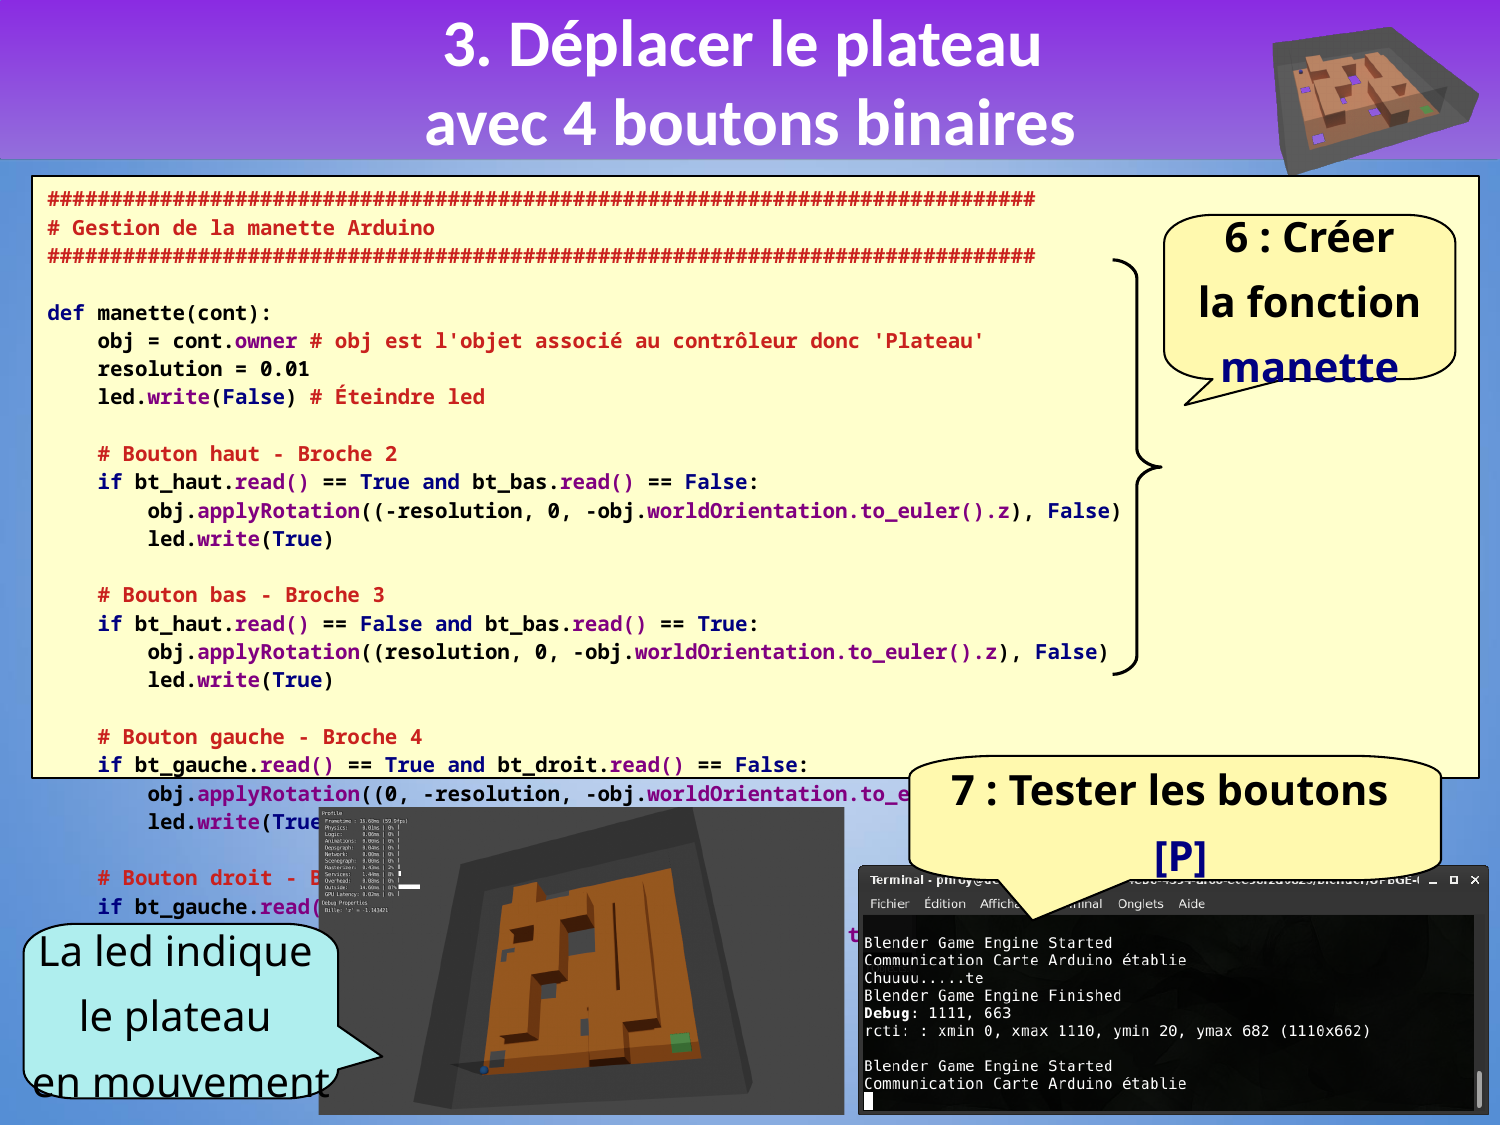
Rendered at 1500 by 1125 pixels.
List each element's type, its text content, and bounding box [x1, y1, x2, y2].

text_box La led indique le plateau en mouvement [23, 923, 383, 1099]
text_box 6 : Créer la fonction manette [1164, 214, 1456, 406]
picture [0, 27, 1500, 1125]
text_box 3. Déplacer le plateau avec 4 boutons binaires [0, 0, 1500, 159]
text_box ############################################################################### # Gestion de la manette Arduino ############################################################################### def manette(cont): obj = cont.owner # obj est l'objet associé au contrôleur donc 'Plateau' resolution = 0.01 led.write(False) # Éteindre led # Bouton haut - Broche 2 if bt_haut.read() == True and bt_bas.read() == False: obj.applyRotation((-resolution, 0, -obj.worldOrientation.to_euler().z), False) led.write(True) # Bouton bas - Broche 3 if bt_haut.read() == False and bt_bas.read() == True: obj.applyRotation((resolution, 0, -obj.worldOrientation.to_euler().z), False) led.write(True) # Bouton gauche - Broche 4 if bt_gauche.read() == True and bt_droit.read() == False: obj.applyRotation((0, -resolution, -obj.worldOrientation.to_euler().z), False) led.write(True) # Bouton droit - Broche 5 if bt_gauche.read() == False and bt_droit.read() == True: obj.applyRotation((0, resolution, -obj.worldOrientation.to_euler().z), False) led.write(True) [31, 176, 1479, 778]
text_box 7 : Tester les boutons [P] [909, 755, 1442, 921]
